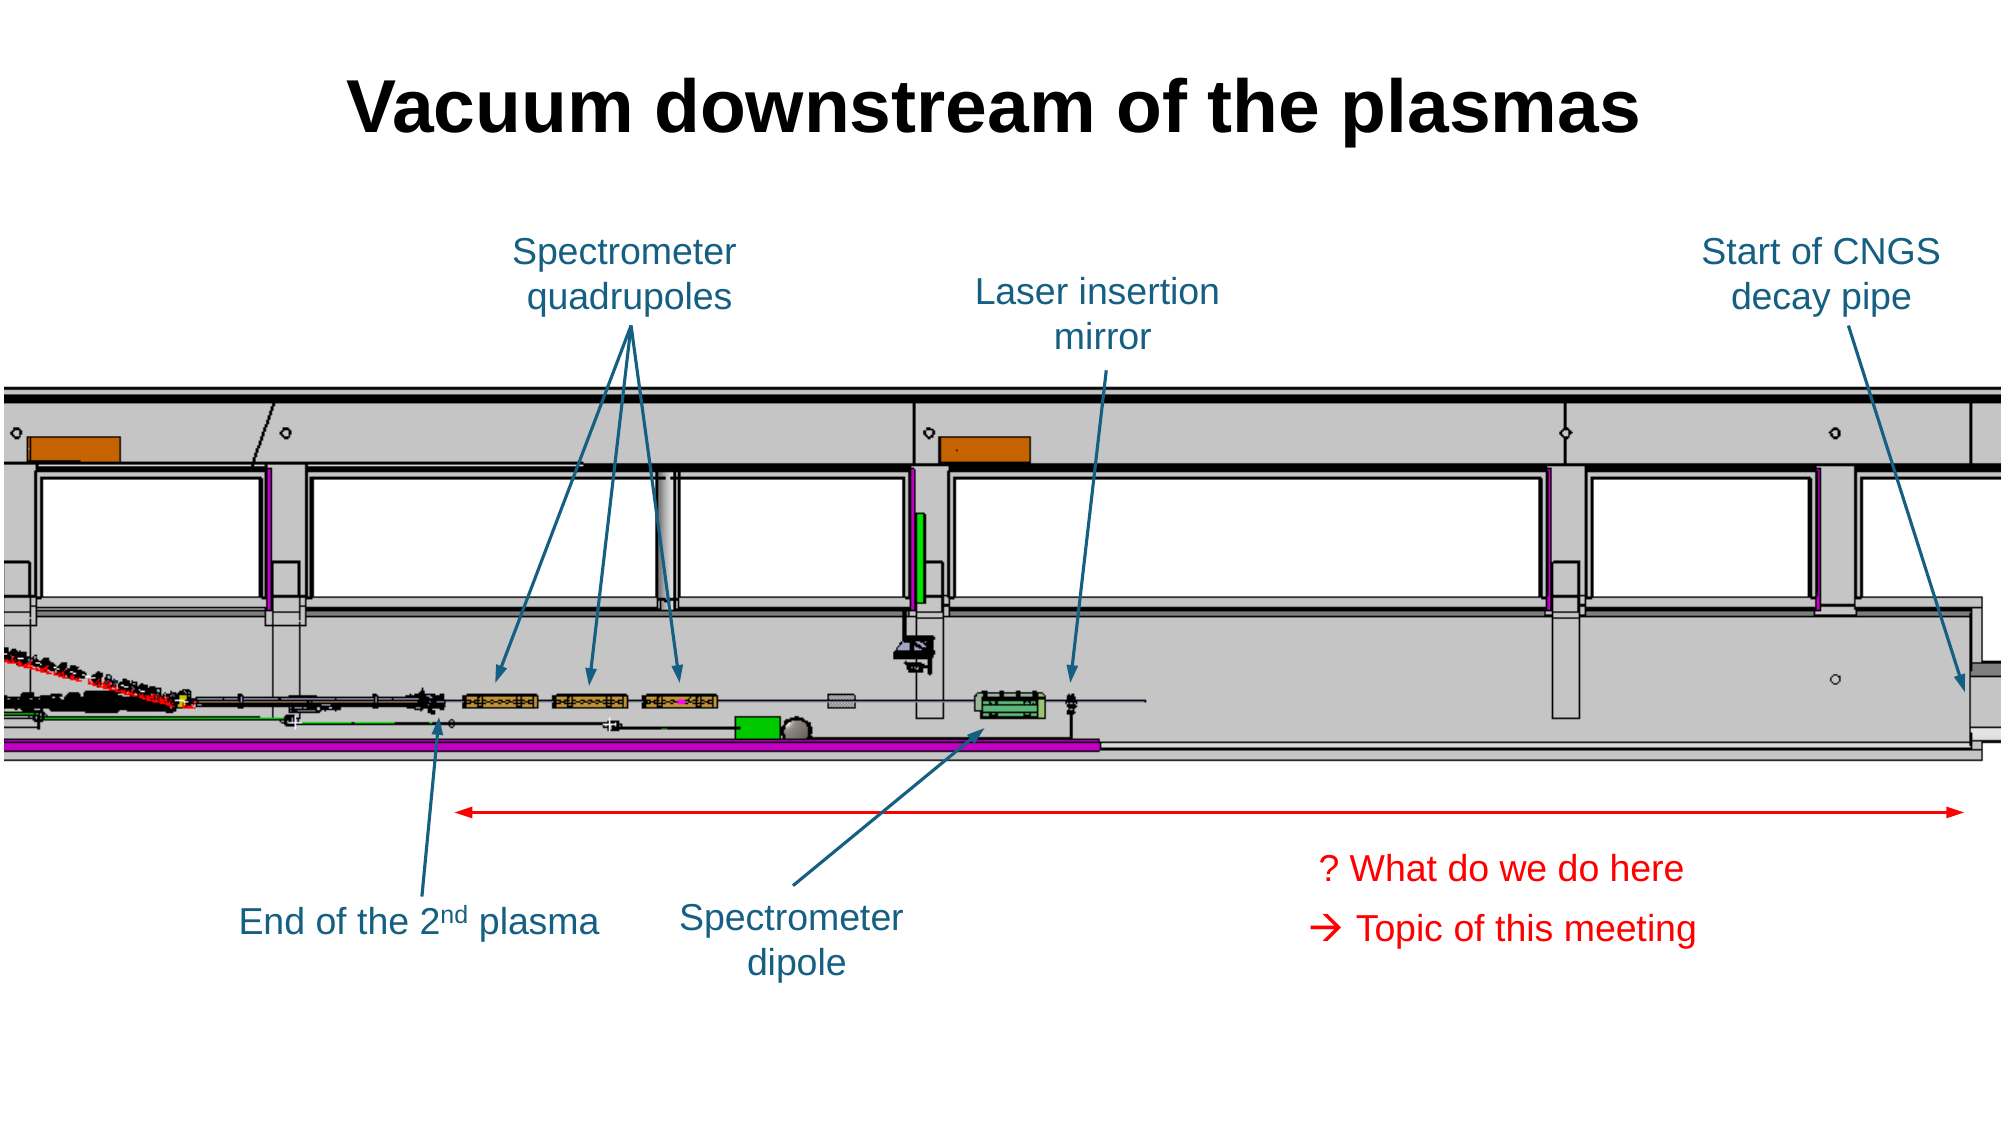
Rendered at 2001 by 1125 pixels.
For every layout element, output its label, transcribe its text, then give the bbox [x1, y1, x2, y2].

text_box Spectrometer quadrupoles [497, 219, 766, 326]
text_box Start of CNGS decay pipe [1664, 219, 1979, 371]
text_box Spectrometer dipole [664, 885, 922, 992]
text_box Laser insertion mirror [959, 259, 1249, 366]
text_box Vacuum downstream of the plasmas [331, 50, 1670, 157]
text_box End of the 2nd plasma [223, 889, 619, 951]
text_box  Topic of this meeting [1292, 896, 1716, 958]
text_box ? What do we do here [1303, 836, 1705, 896]
picture [4, 203, 2000, 921]
